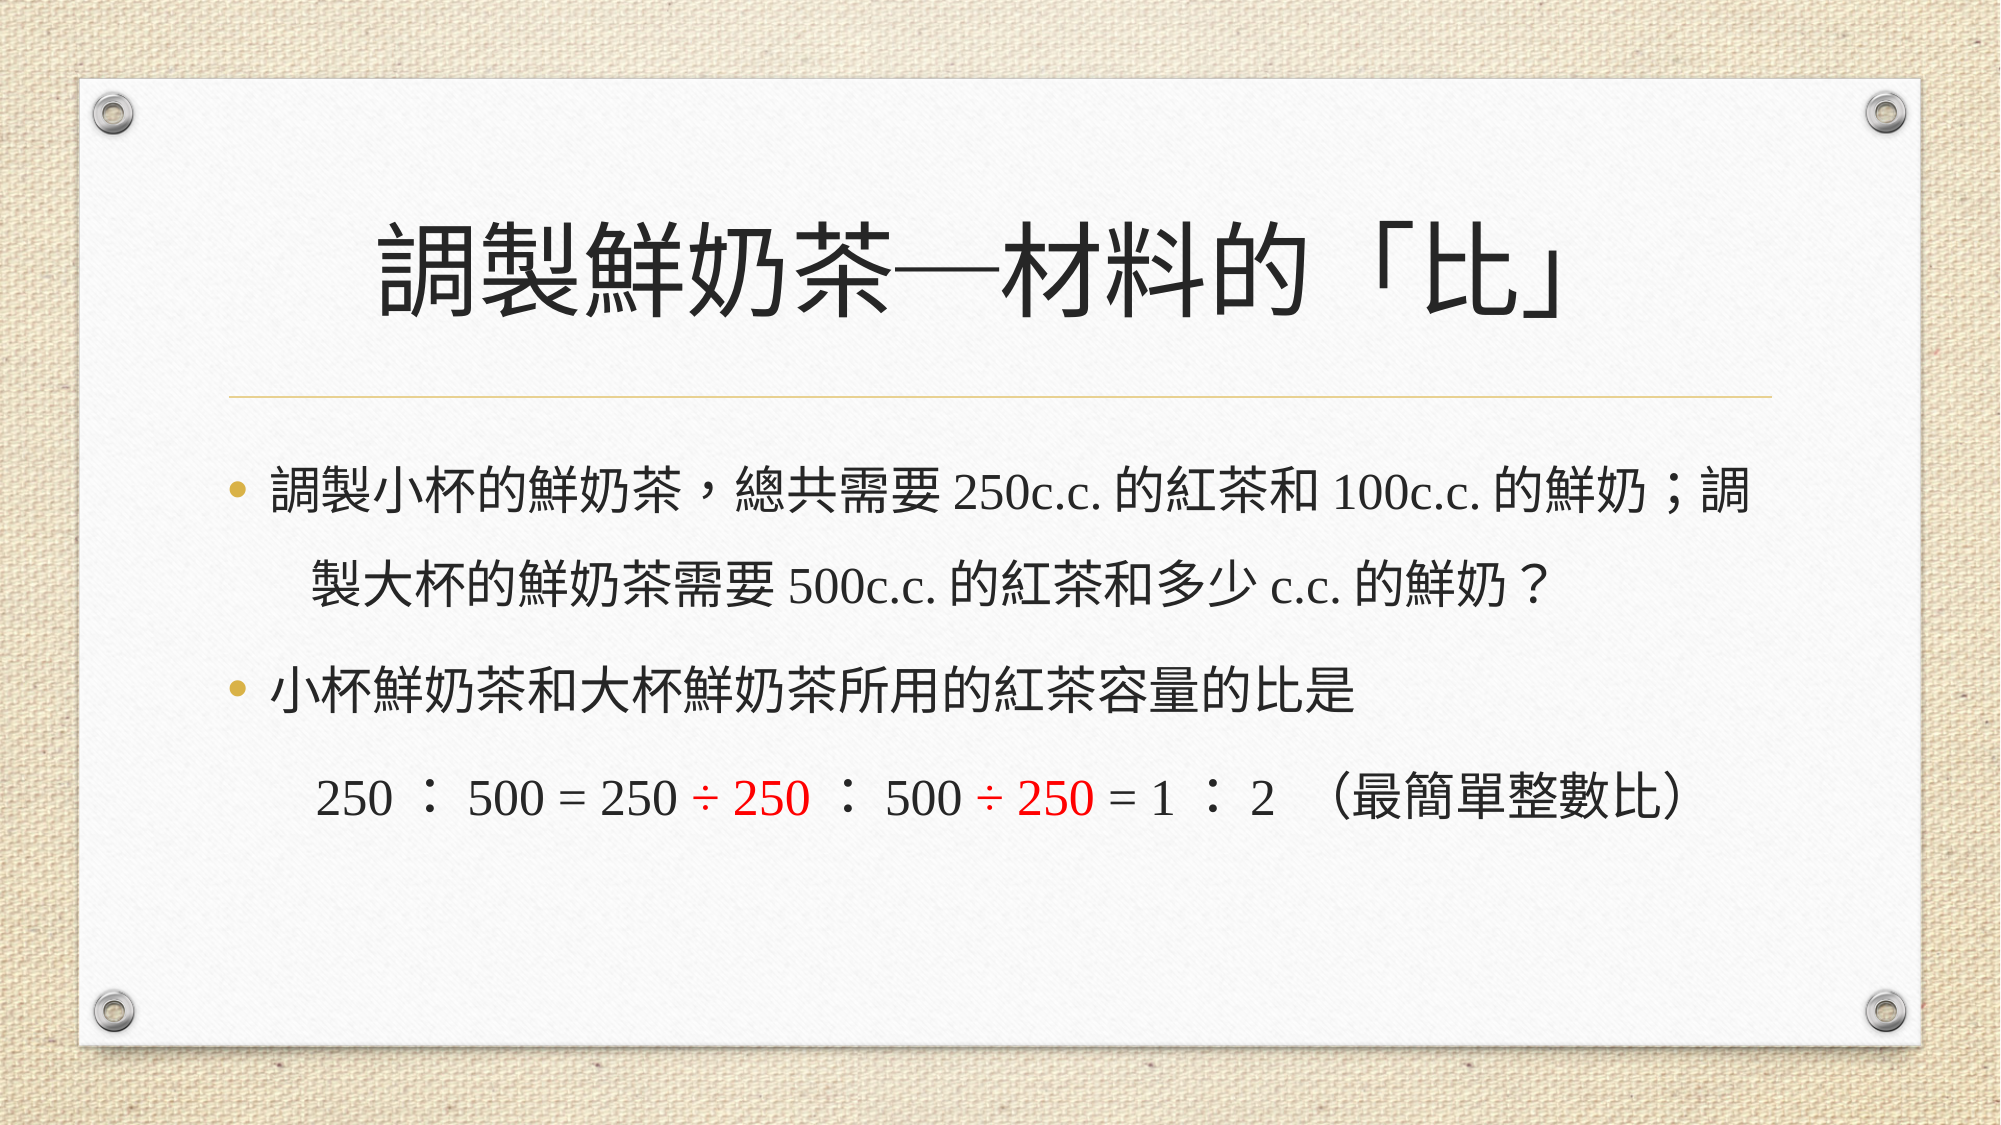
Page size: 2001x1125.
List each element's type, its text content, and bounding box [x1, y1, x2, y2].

title 調製鮮奶茶─材料的「比」 [212, 161, 1788, 376]
list 調製小杯的鮮奶茶，總共需要250c.c.的紅茶和100c.c.的鮮奶；調製大杯的鮮奶茶需要500c.c.的紅茶和多少c.c.的鮮奶？ 小杯鮮奶茶和大杯鮮奶茶所用的紅茶容量的比是 250：500 = 250 ÷ 250：500 ÷ 250 = 1：2 （最簡單整數比） [212, 419, 1818, 964]
